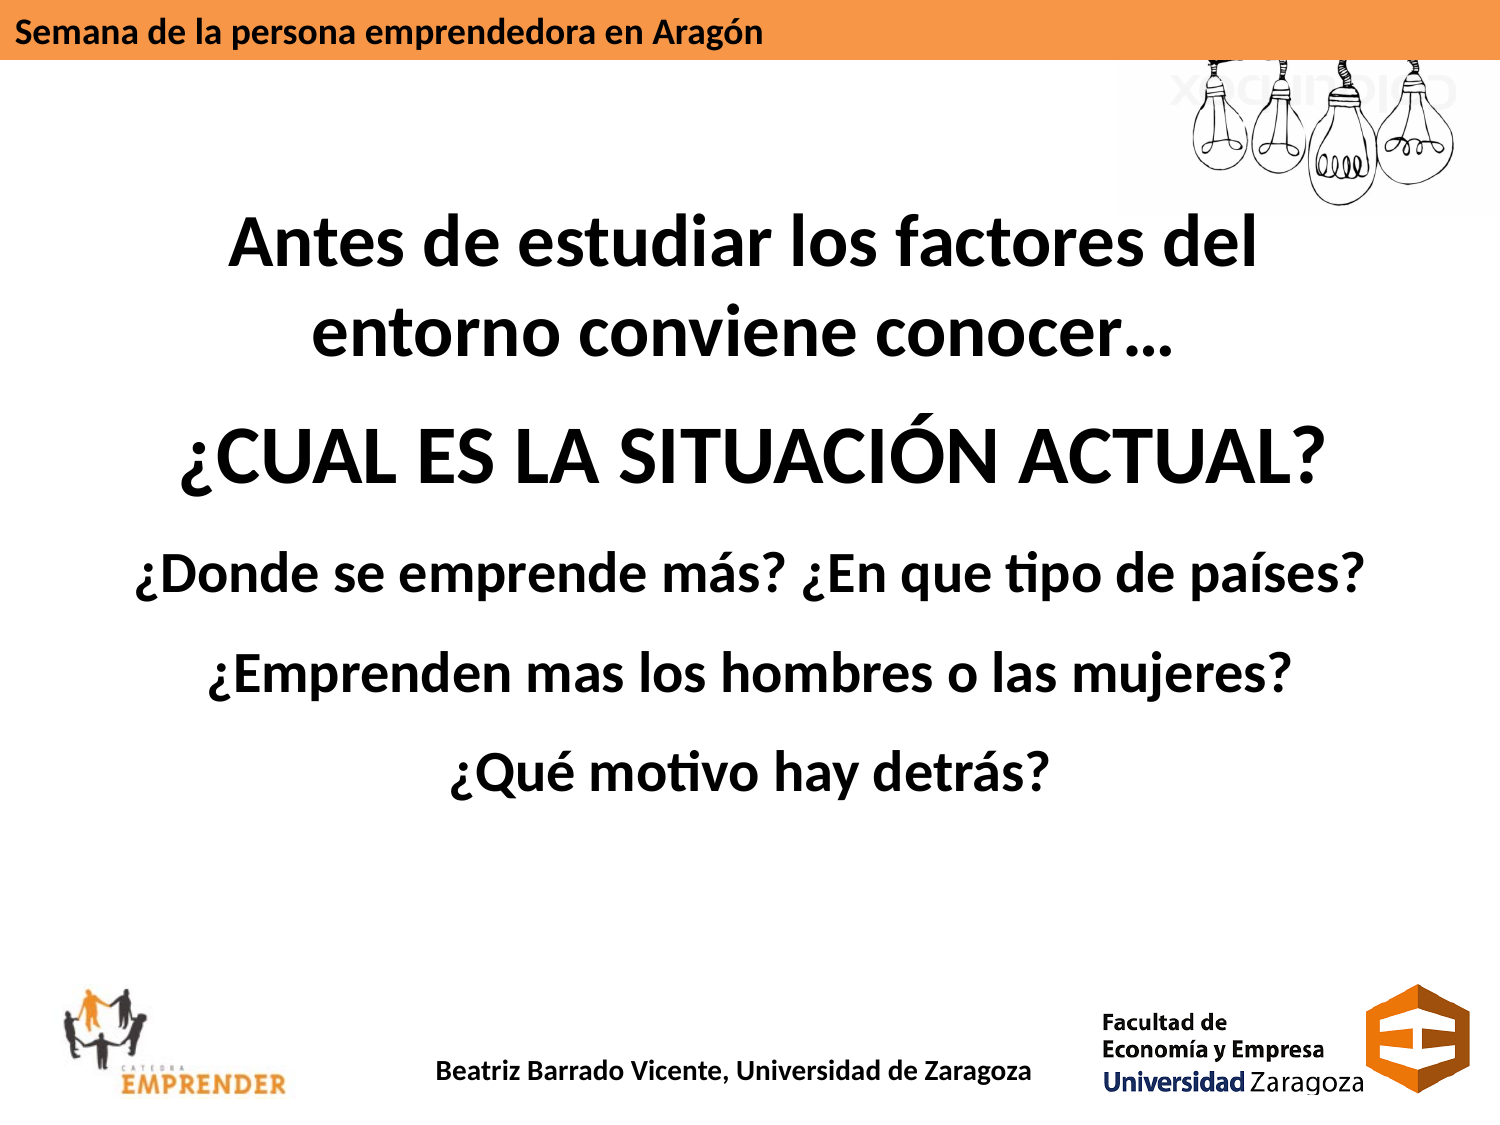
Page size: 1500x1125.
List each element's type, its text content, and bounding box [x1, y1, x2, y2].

picture [1116, 60, 1500, 215]
text_box Beatriz Barrado Vicente, Universidad de Zaragoza [420, 1044, 1048, 1095]
list ¿Donde se emprende más? ¿En que tipo de países? ¿Emprenden mas los hombres o las mujeres? ¿Qué motivo hay detrás? [87, 527, 1412, 752]
text_box ¿CUAL ES LA SITUACIÓN ACTUAL? [91, 393, 1416, 506]
picture [1092, 984, 1471, 1095]
text_box Antes de estudiar los factores del entorno conviene conocer… [82, 184, 1406, 297]
picture [12, 984, 336, 1099]
text_box Semana de la persona emprendedora en Aragón [0, 0, 1500, 60]
